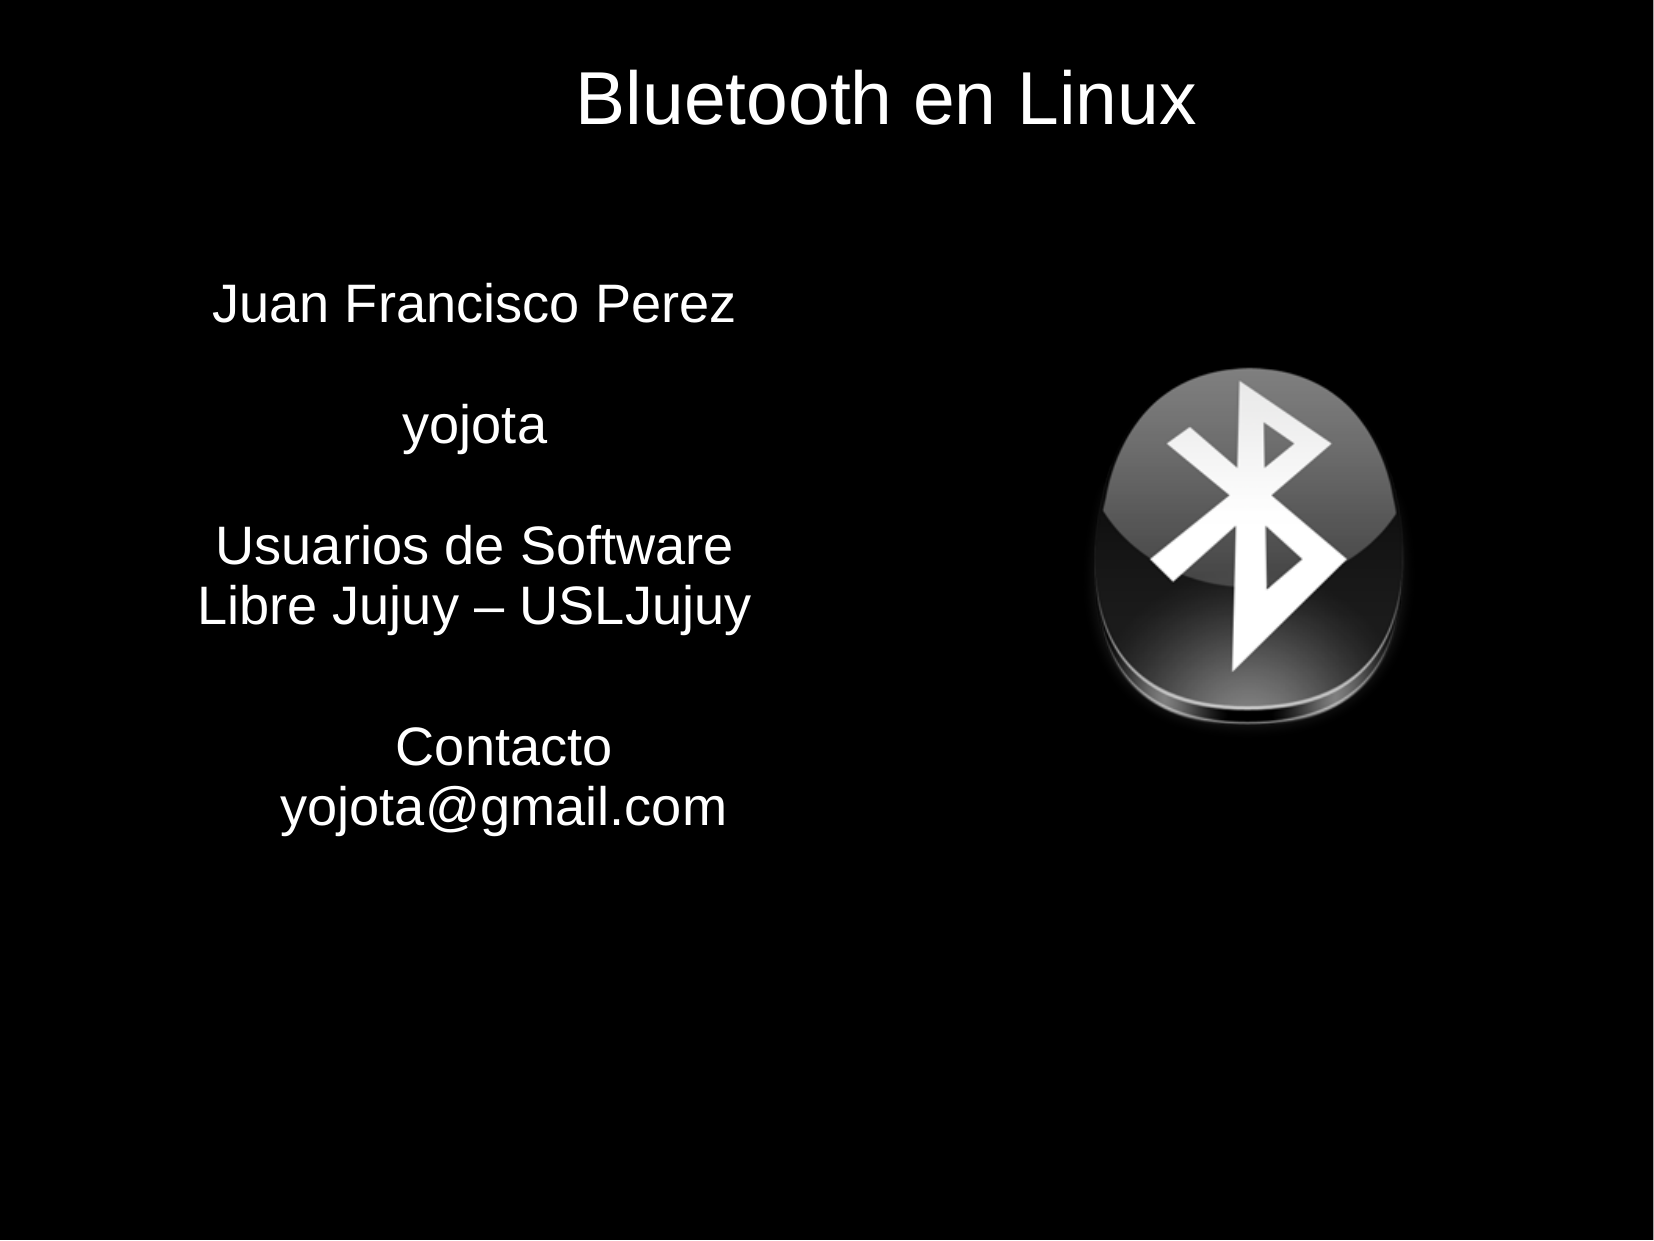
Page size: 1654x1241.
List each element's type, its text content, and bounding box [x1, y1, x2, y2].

picture [1046, 354, 1447, 755]
text_box Contacto yojota@gmail.com [265, 708, 743, 1008]
text_box Juan Francisco Perez yojota Usuarios de Software Libre Jujuy – USLJujuy [182, 265, 768, 705]
text_box Bluetooth en Linux [561, 48, 1213, 148]
